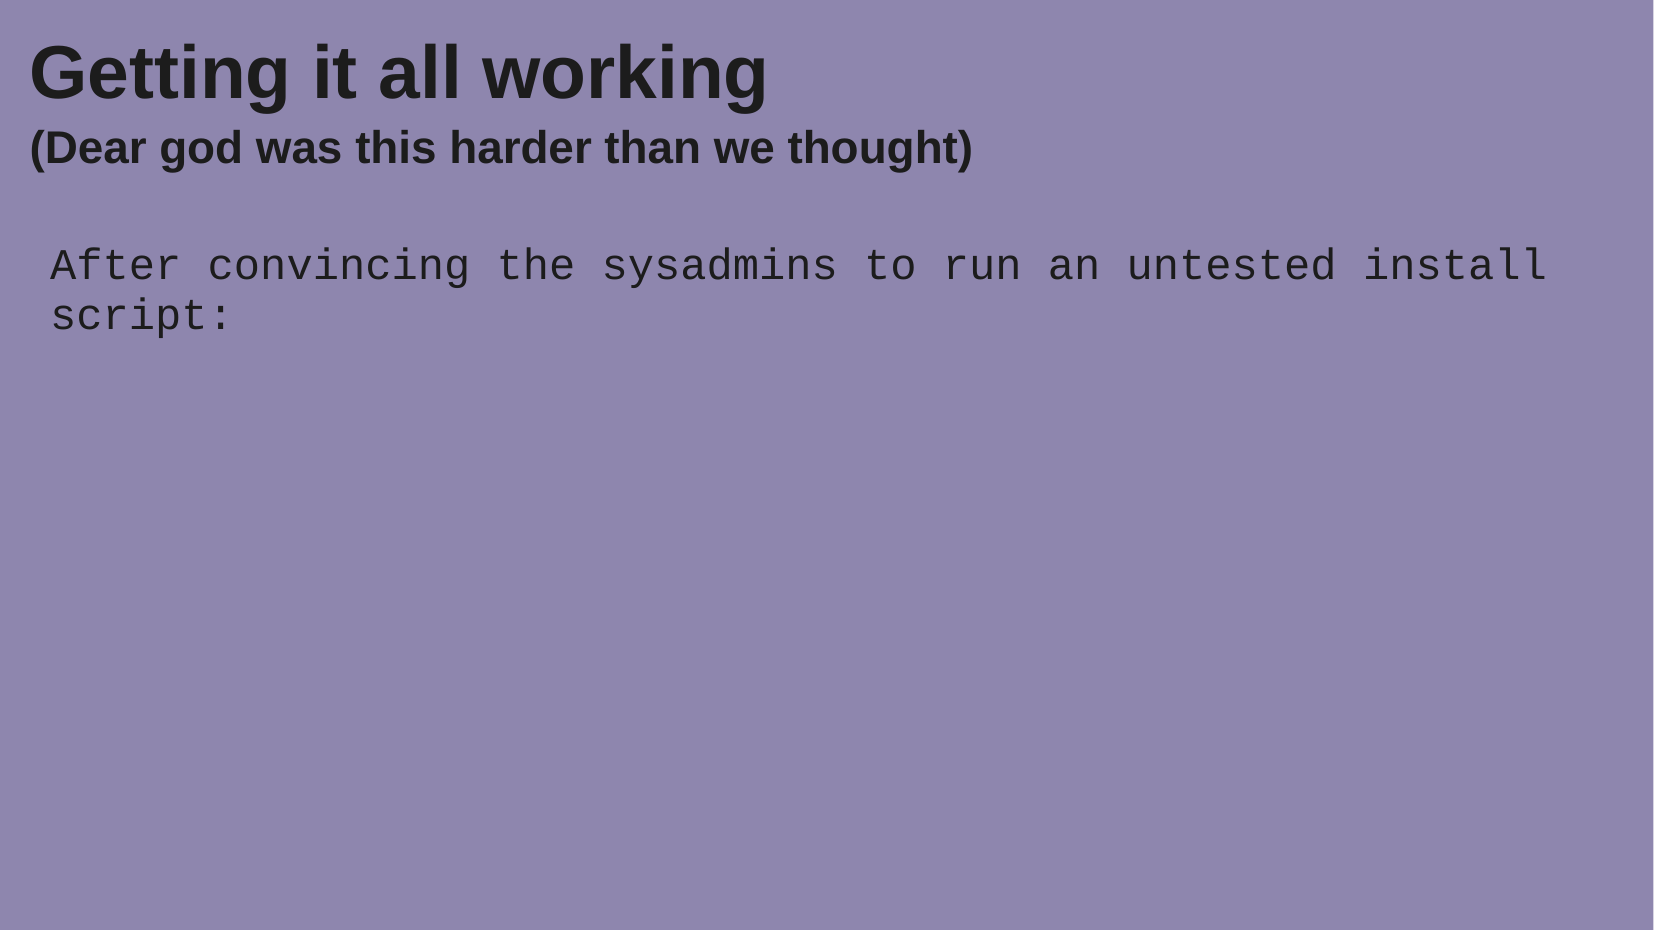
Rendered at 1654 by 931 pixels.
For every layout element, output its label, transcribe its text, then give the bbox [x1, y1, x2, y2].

text_box After convincing the sysadmins to run an untested install script: [0, 236, 1565, 355]
title (Dear god was this harder than we thought) [29, 88, 1536, 207]
title Getting it all working [29, 11, 1536, 88]
